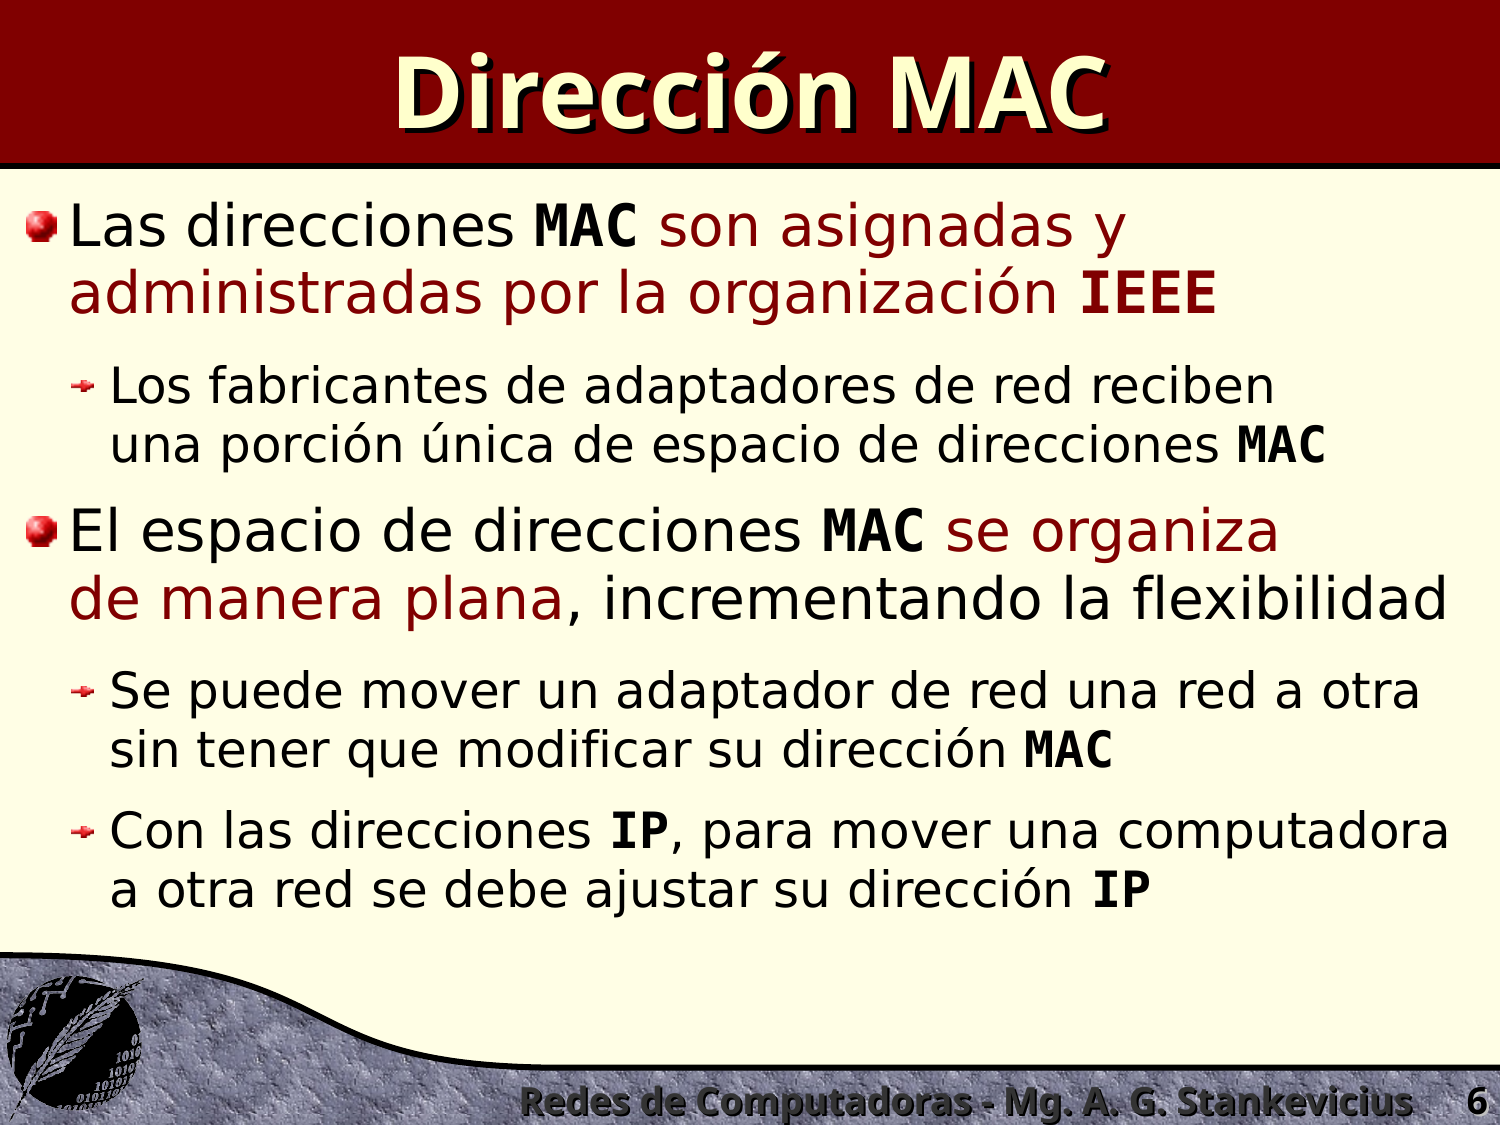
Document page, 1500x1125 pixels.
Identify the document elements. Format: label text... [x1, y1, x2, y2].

list Las direcciones MAC son asignadas y administradas por la organización IEEE Los fabricantes de adaptadores de red reciben una porción única de espacio de direcciones MAC El espacio de direcciones MAC se organiza de manera plana, incrementando la flexibilidad Se puede mover un adaptador de red una red a otra sin tener que modificar su dirección MAC Con las direcciones IP, para mover una computadora a otra red se debe ajustar su dirección IP [11, 192, 1486, 921]
title Dirección MAC [15, 5, 1485, 160]
picture [0, 959, 1500, 1125]
picture [1047, 1100, 1054, 1110]
picture [790, 1100, 795, 1110]
